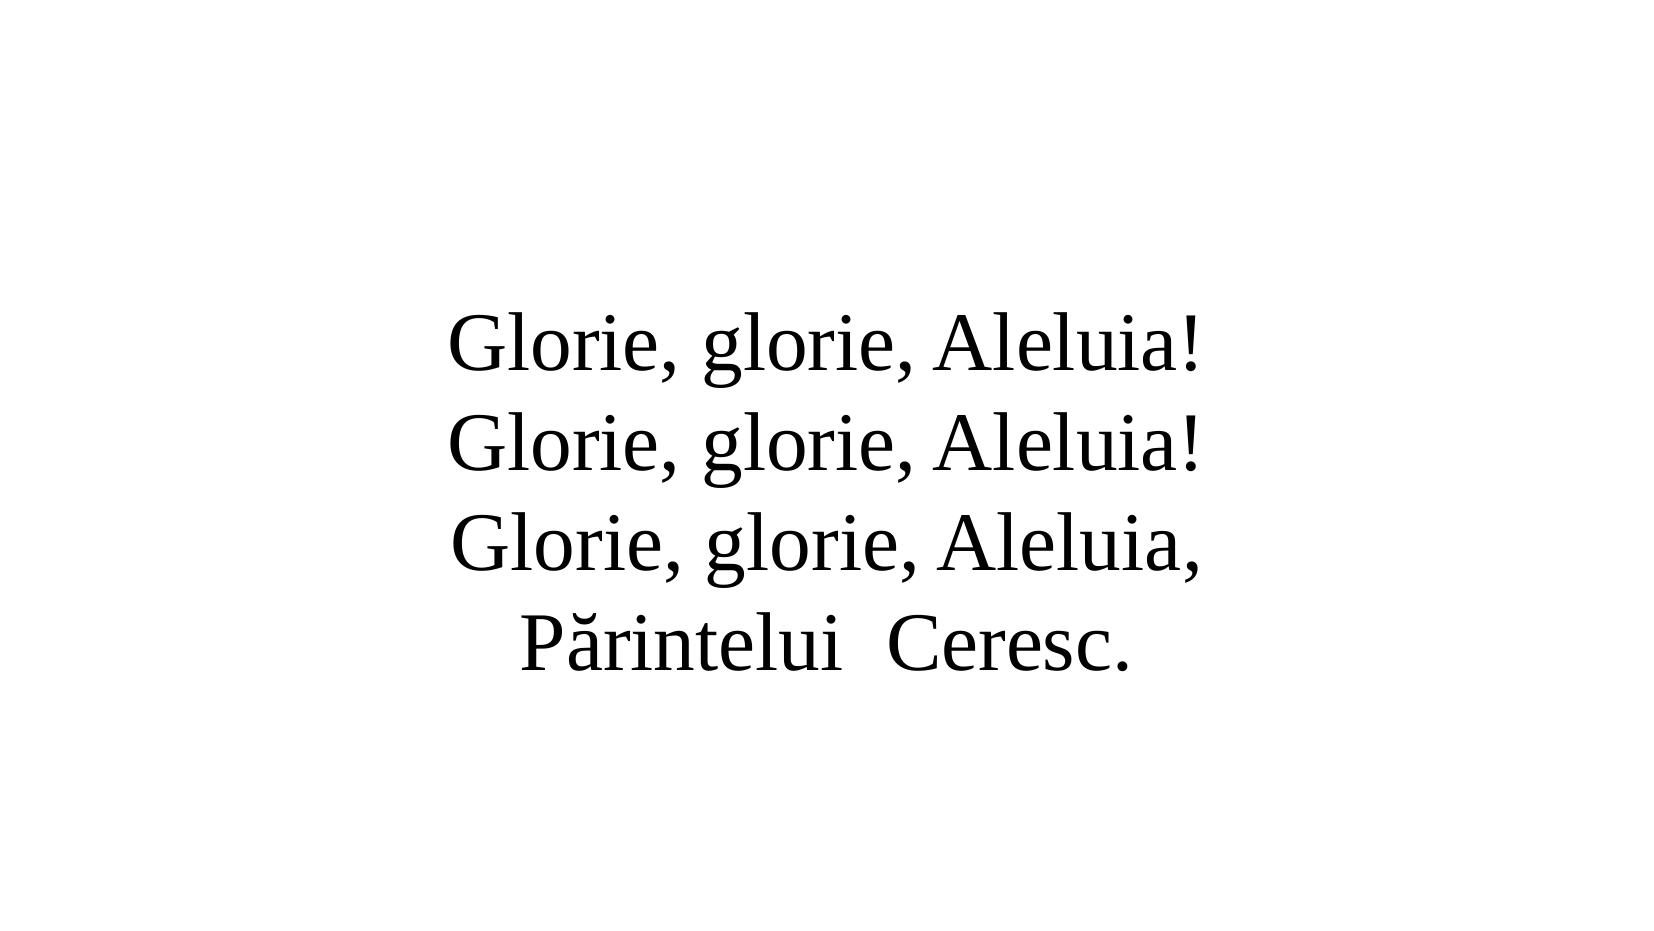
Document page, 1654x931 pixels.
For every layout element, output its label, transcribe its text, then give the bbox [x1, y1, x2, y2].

subtitle Glorie, glorie, Aleluia! Glorie, glorie, Aleluia! Glorie, glorie, Aleluia, Părintelui Ceresc. [0, 279, 1654, 706]
